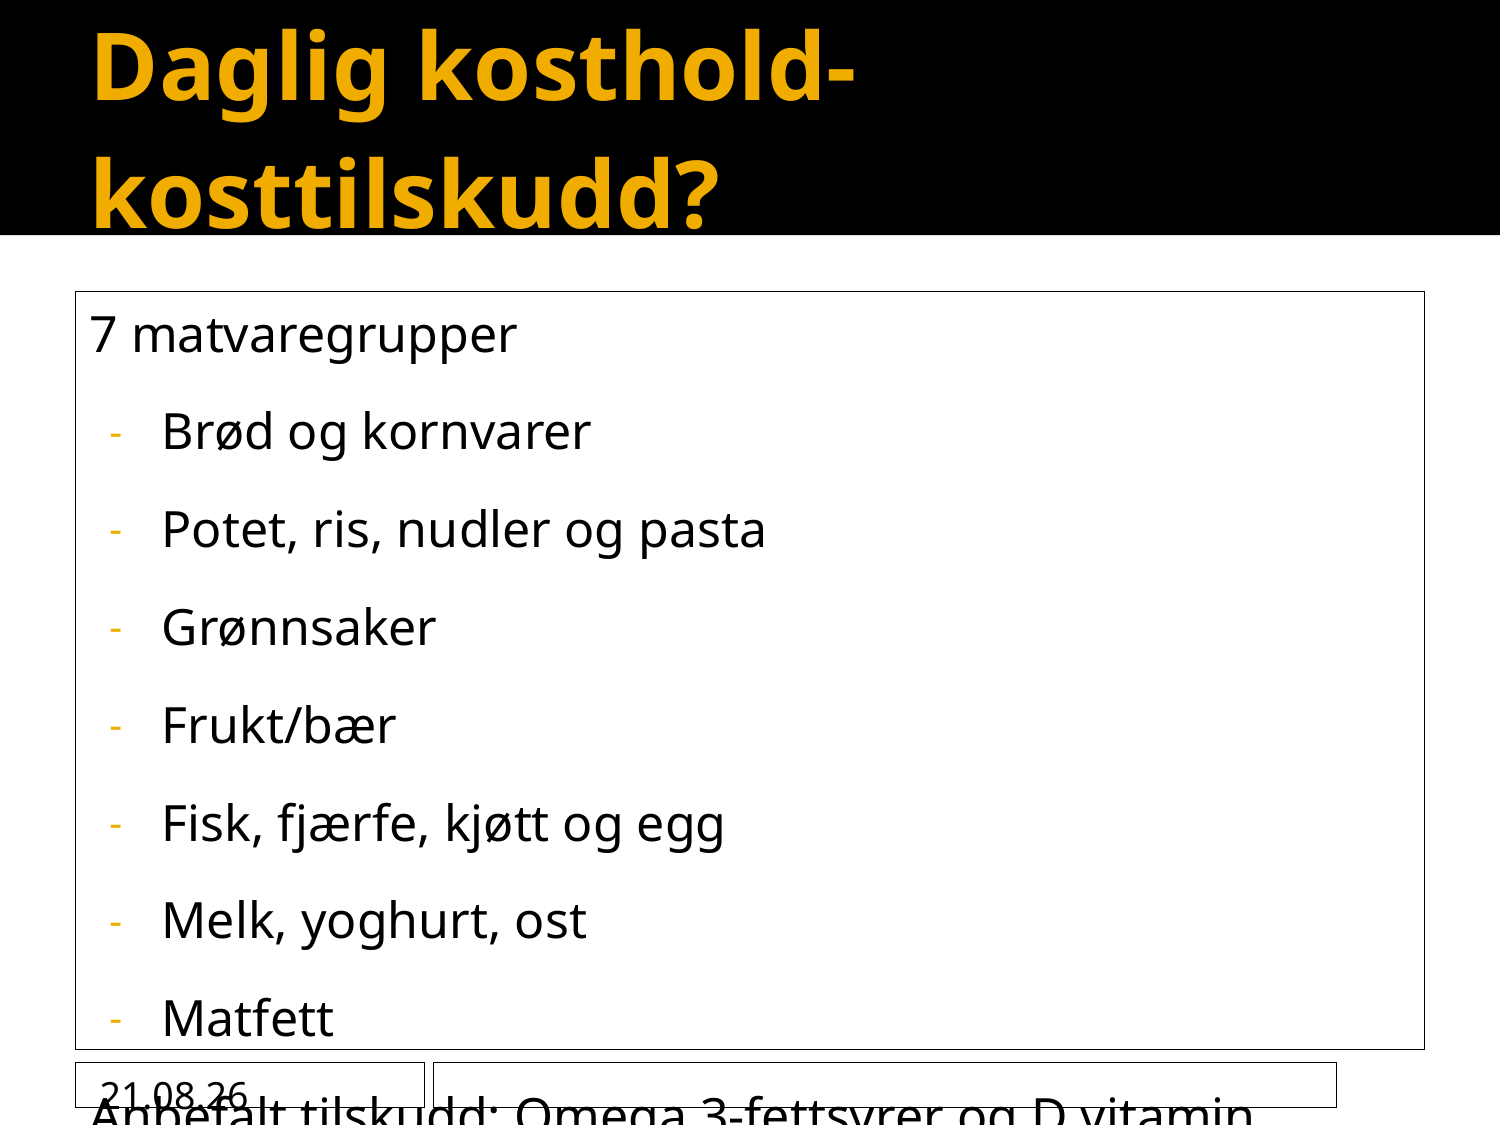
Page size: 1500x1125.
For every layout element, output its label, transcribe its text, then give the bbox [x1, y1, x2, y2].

list 7 matvaregrupper Brød og kornvarer Potet, ris, nudler og pasta Grønnsaker Frukt/bær Fisk, fjærfe, kjøtt og egg Melk, yoghurt, ost Matfett Anbefalt tilskudd: Omega 3-fettsyrer og D vitamin Kvinner: kalsium og vitamin D [75, 291, 1425, 1050]
title Daglig kosthold-kosttilskudd? [75, 25, 1425, 231]
